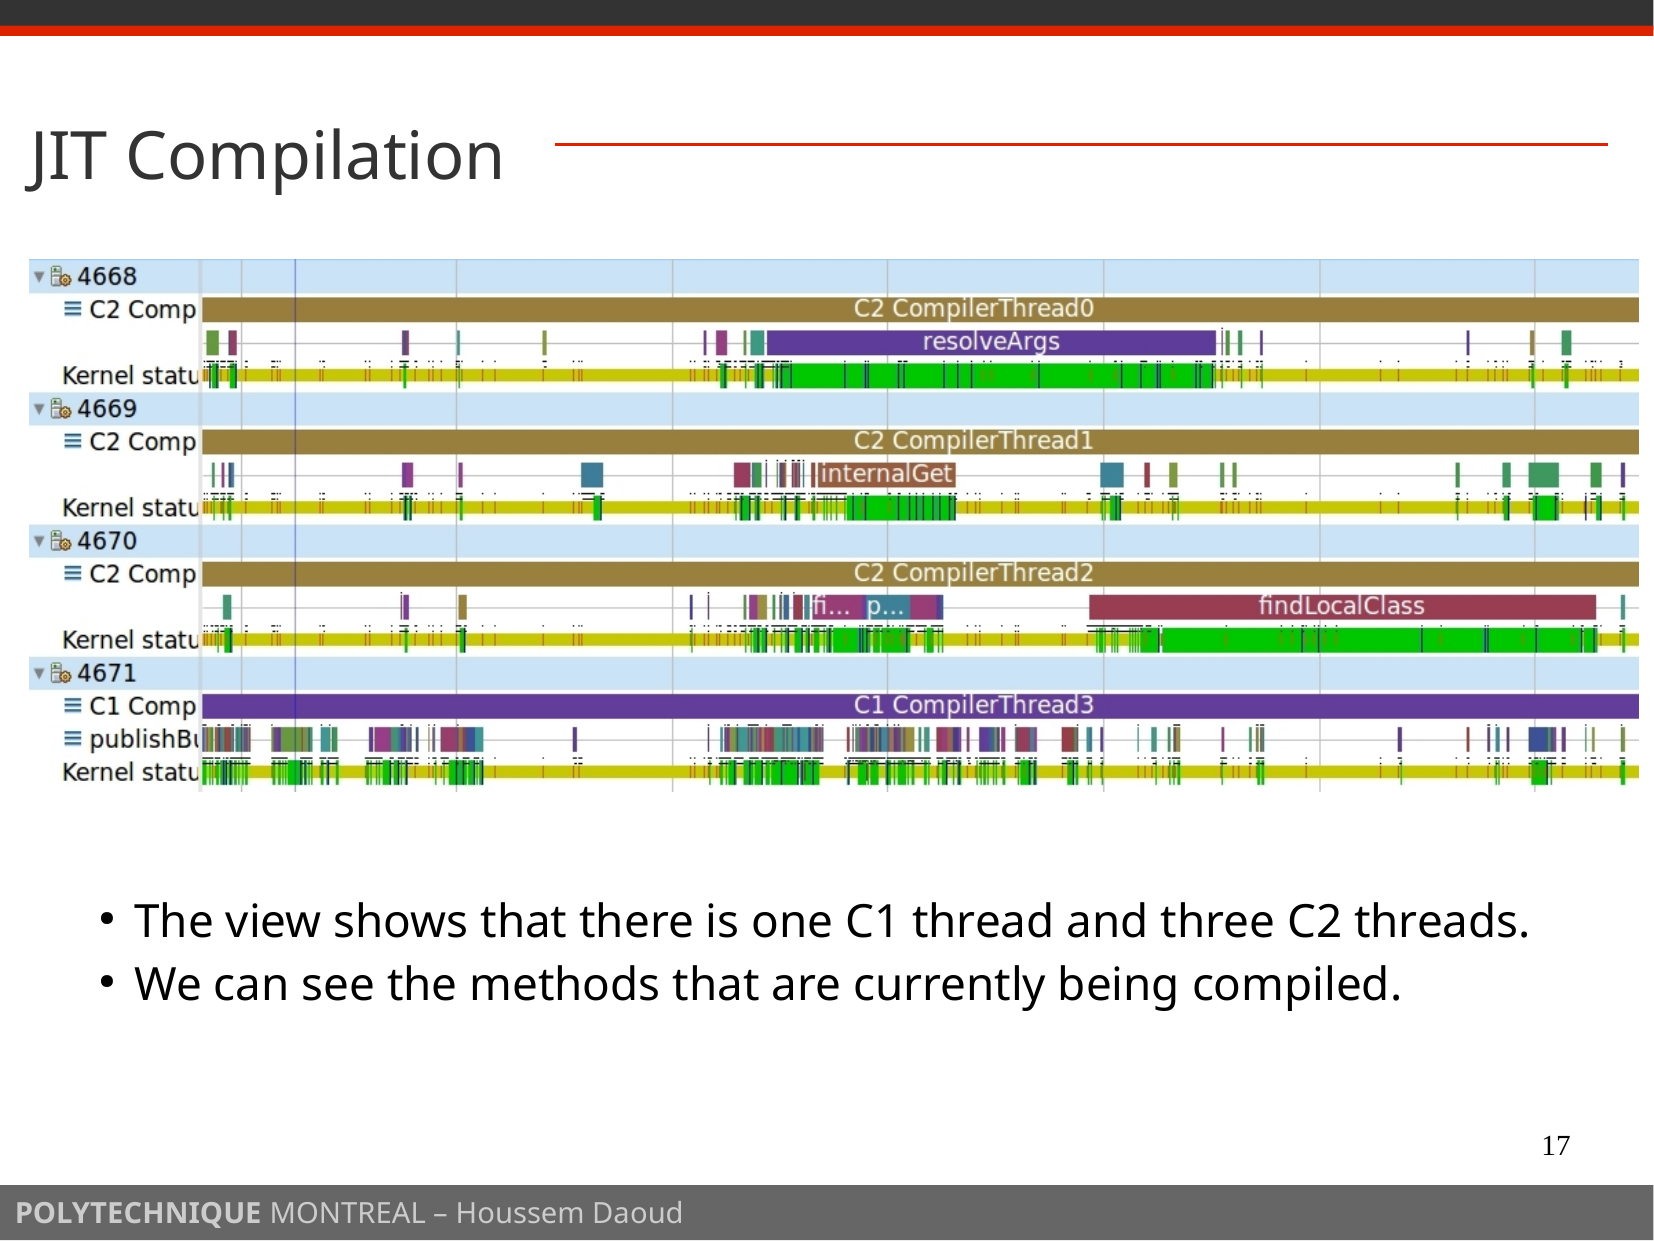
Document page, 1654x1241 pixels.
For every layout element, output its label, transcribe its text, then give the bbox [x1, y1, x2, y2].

picture [29, 259, 1639, 792]
text_box POLYTECHNIQUE MONTREAL – Houssem Daoud [0, 1185, 1654, 1241]
text_box The view shows that there is one C1 thread and three C2 threads. We can see the methods that are currently being compiled. [84, 881, 1570, 1015]
text_box [0, 0, 1654, 36]
text_box JIT Compilation [30, 60, 1561, 203]
